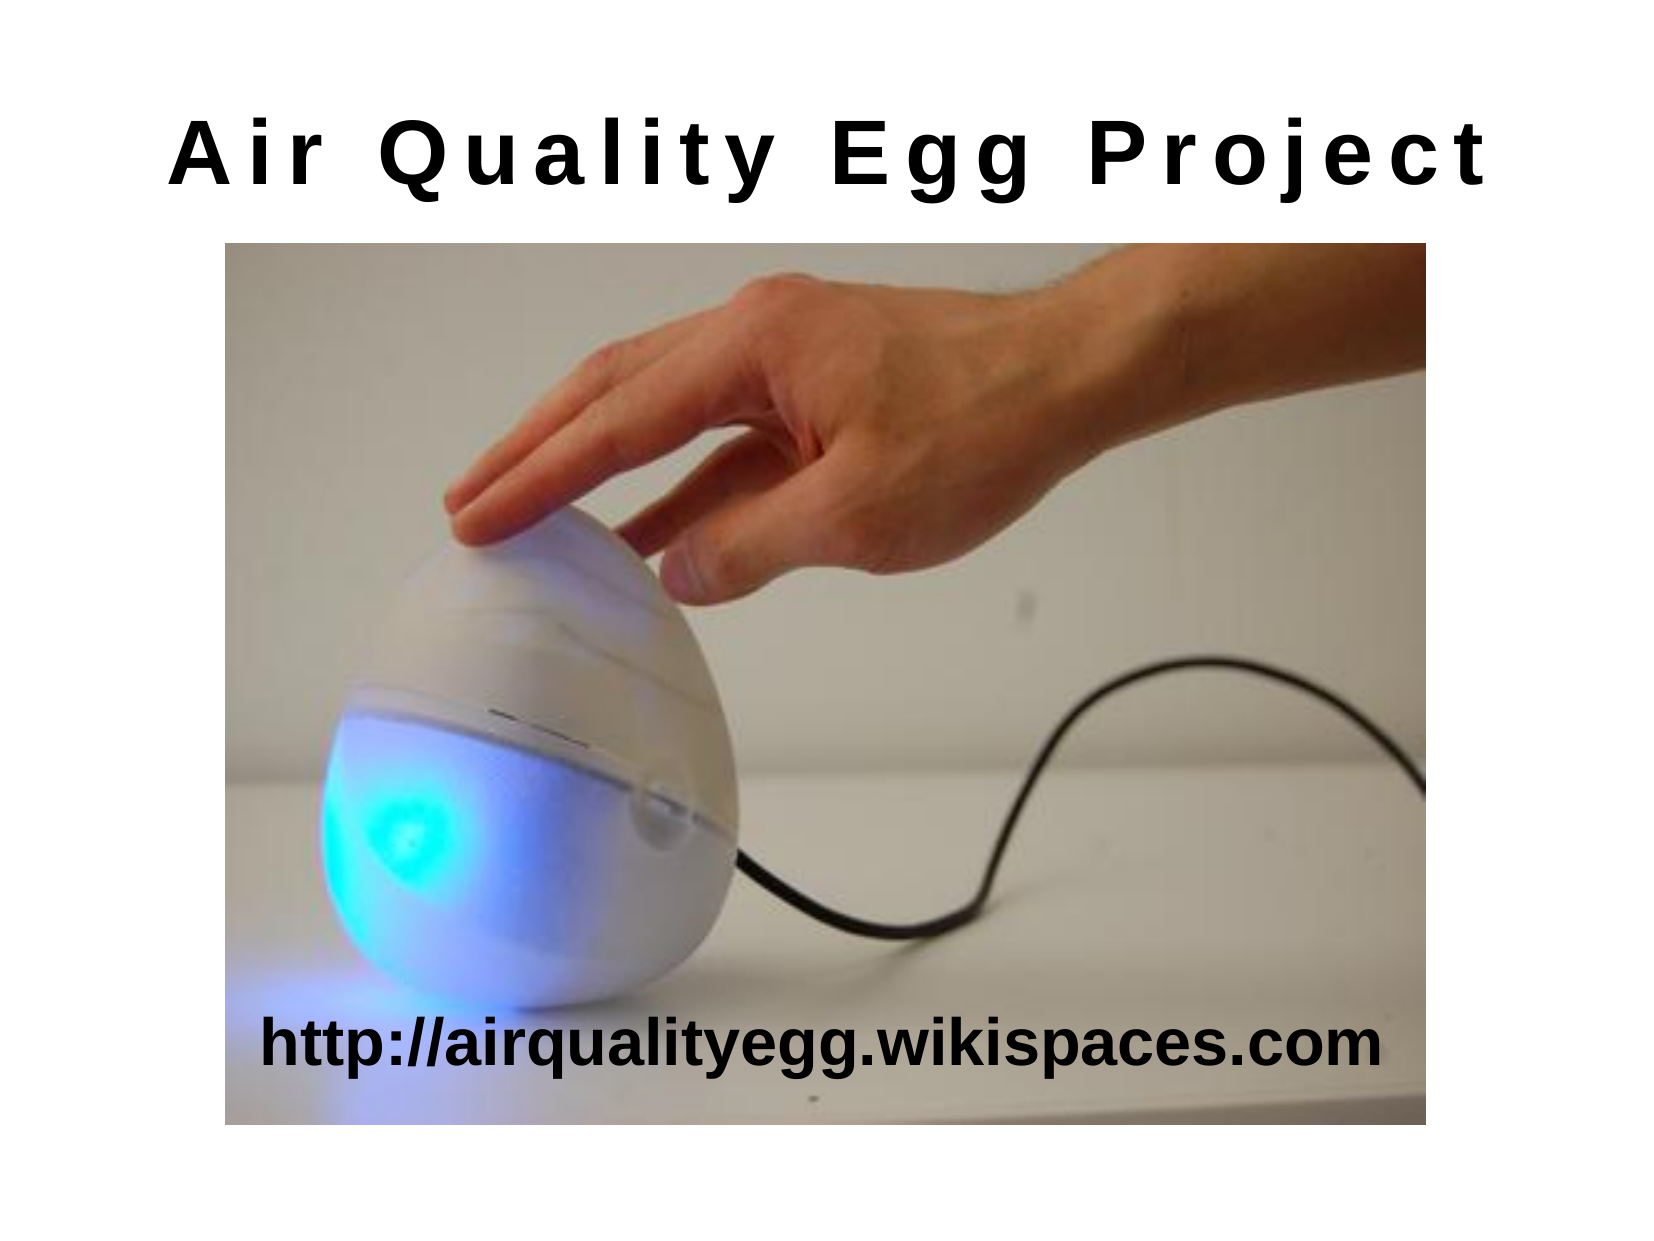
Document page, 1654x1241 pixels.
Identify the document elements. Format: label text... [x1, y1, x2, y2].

picture [225, 257, 1426, 997]
text_box http://airqualityegg.wikispaces.com [110, 997, 1536, 1148]
title Air Quality Egg Project [82, 49, 1571, 257]
